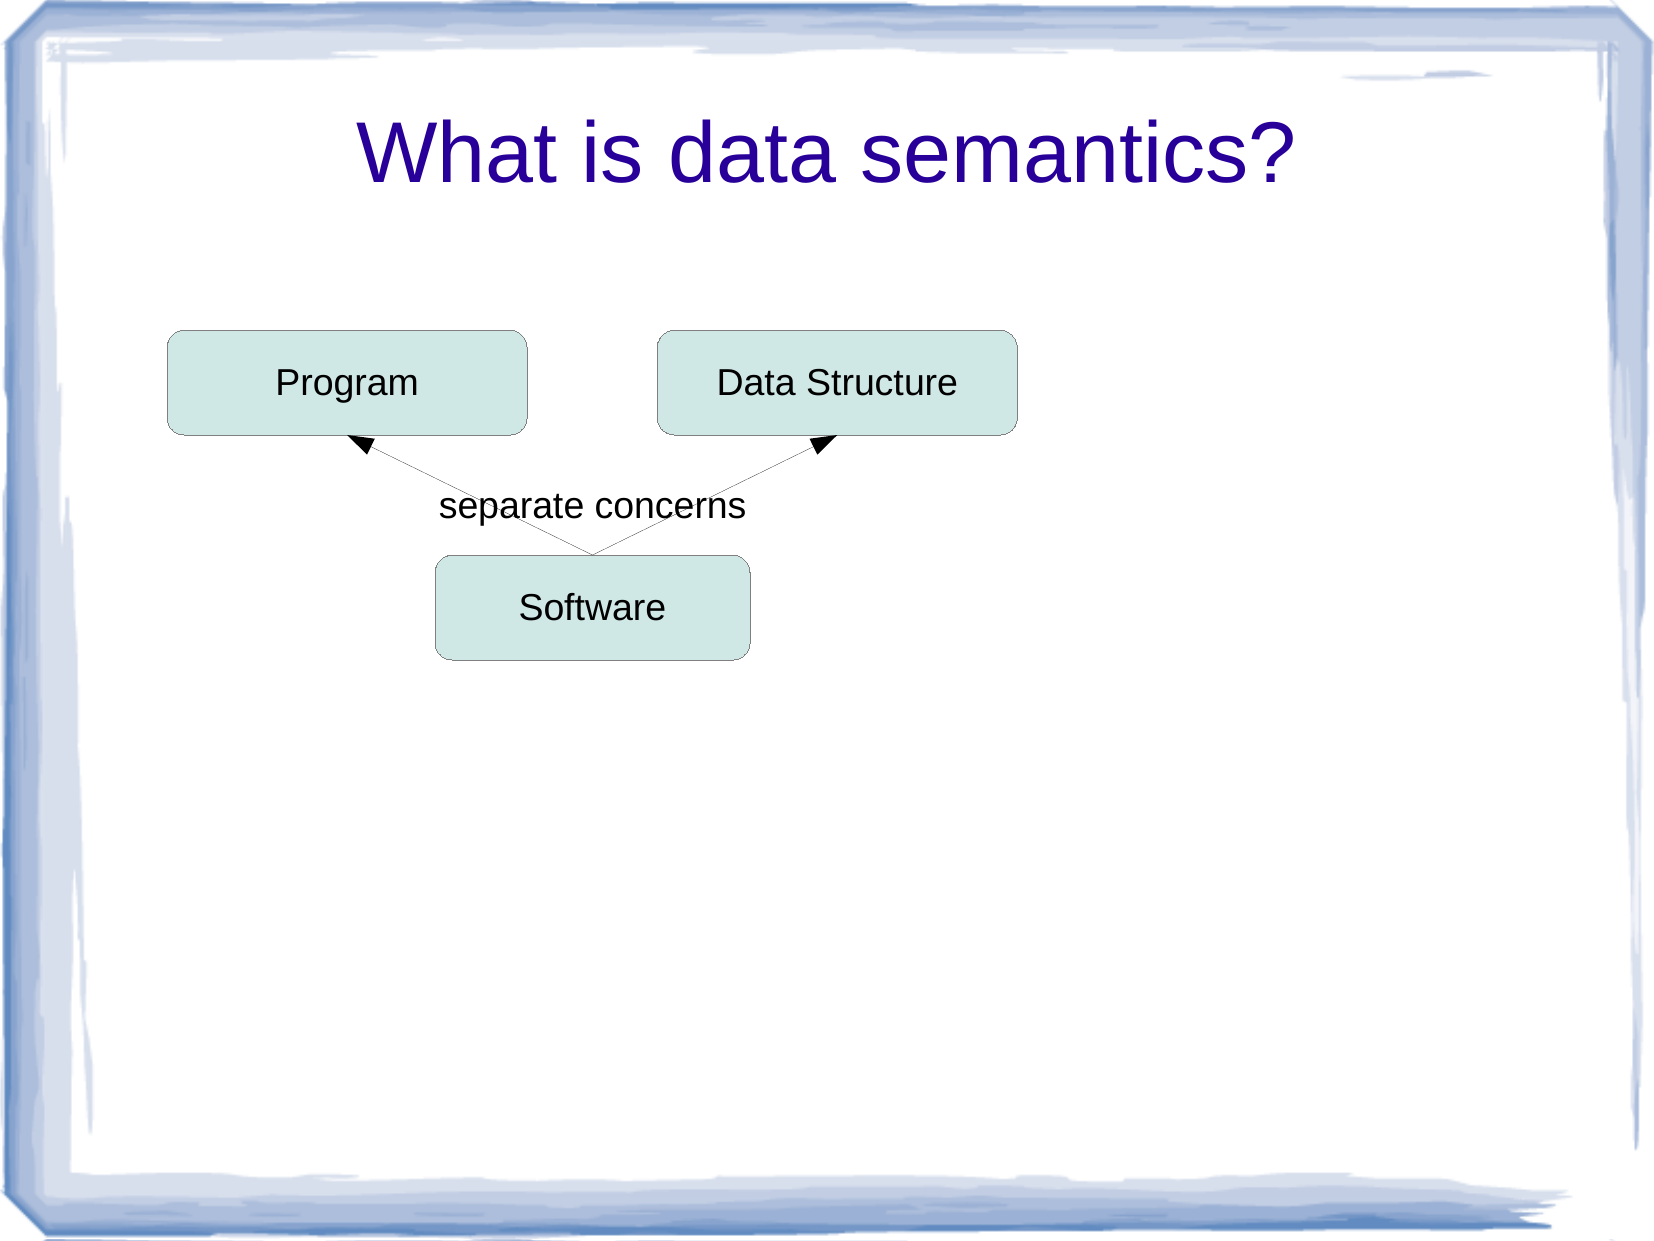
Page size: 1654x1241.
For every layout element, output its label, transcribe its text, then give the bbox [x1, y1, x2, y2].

text_box Program [167, 330, 528, 436]
text_box Software [435, 555, 751, 661]
title What is data semantics? [82, 49, 1571, 257]
text_box separate concerns [330, 482, 856, 528]
text_box Data Structure [657, 330, 1018, 436]
picture [0, 0, 1654, 1241]
